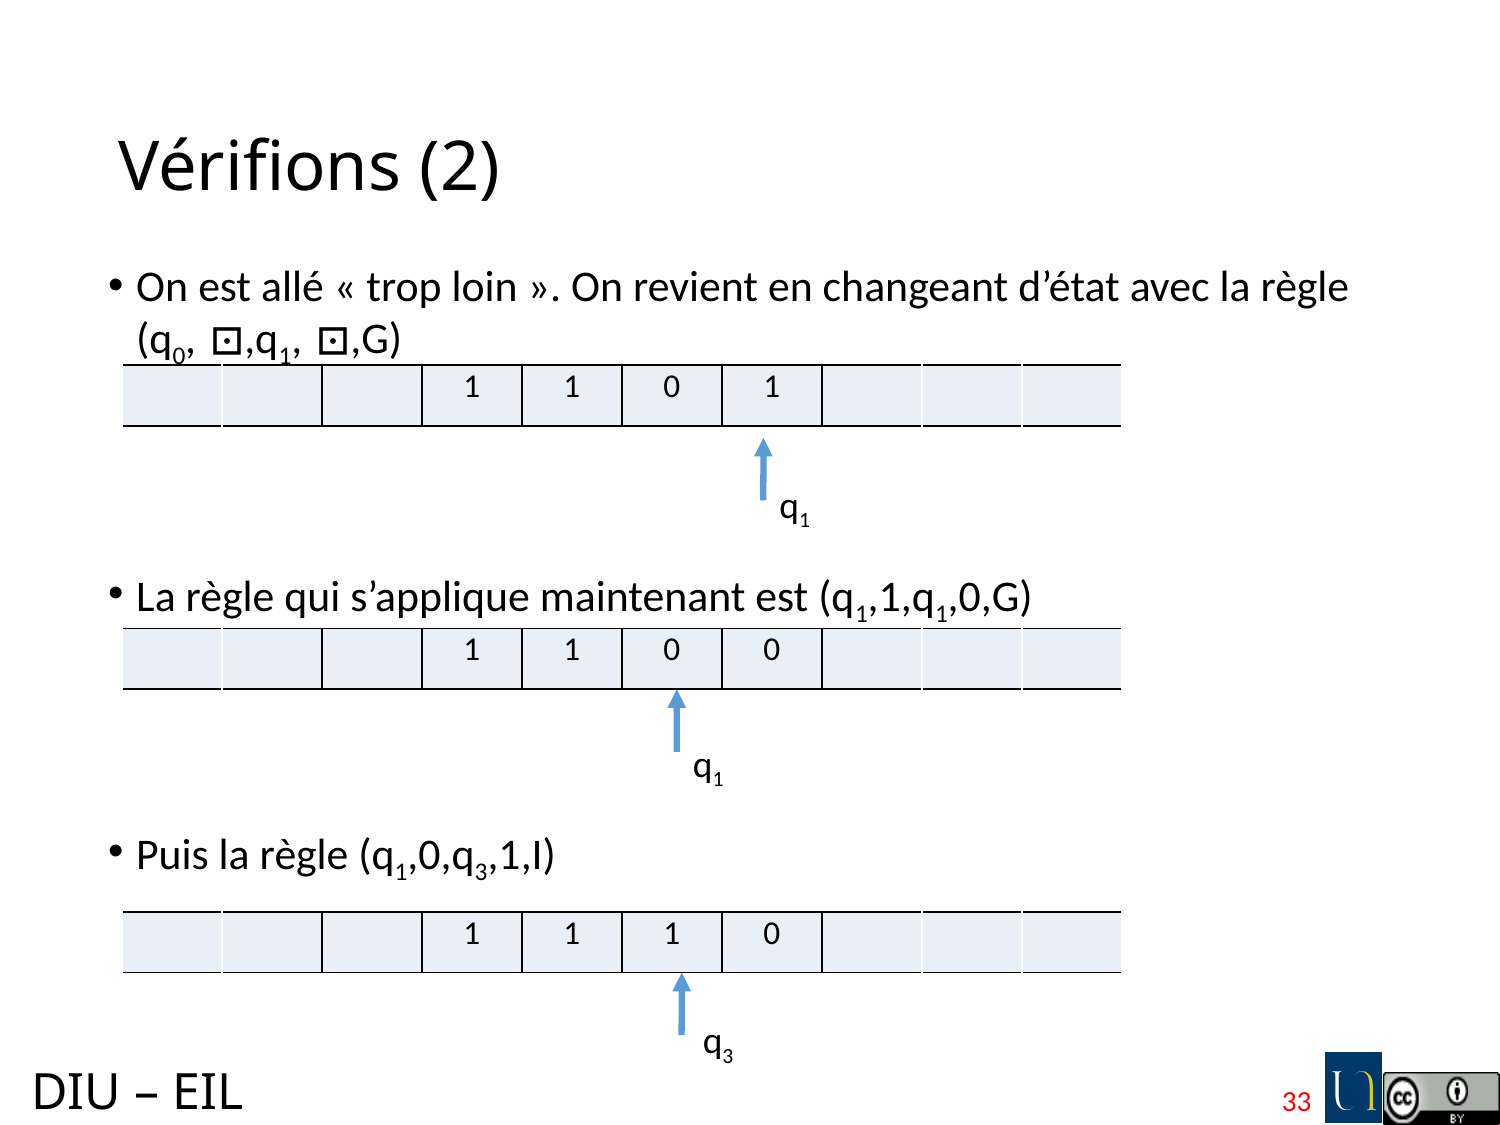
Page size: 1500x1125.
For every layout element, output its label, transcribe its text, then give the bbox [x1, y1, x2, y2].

table_header [923, 913, 1021, 972]
table_header 0 [723, 913, 821, 972]
table_header [823, 629, 921, 688]
table_header [1023, 366, 1121, 425]
text_box q1 [678, 732, 739, 799]
table_header [923, 366, 1021, 425]
table_header [223, 366, 321, 425]
table_header [123, 913, 221, 972]
table_header [323, 629, 421, 688]
slide_number <numéro> [1240, 1070, 1327, 1125]
table_header [323, 913, 421, 972]
table_header [1023, 913, 1121, 972]
picture [1325, 1052, 1382, 1123]
table_header 1 [723, 366, 821, 425]
table_header [123, 629, 221, 688]
picture [1383, 1072, 1500, 1125]
title Vérifions (2) [103, 59, 1397, 278]
list On est allé « trop loin ». On revient en changeant d’état avec la règle (q0, ⊡,q1, ⊡,G) La règle qui s’applique maintenant est (q1,1,q1,0,G) Puis la règle (q1,0,q3,1,I) [93, 255, 1387, 970]
table_header 1 [623, 913, 721, 972]
table_header [123, 366, 221, 425]
table_header [223, 913, 321, 972]
table_header [823, 913, 921, 972]
table_header 1 [423, 913, 521, 972]
table_header 0 [723, 629, 821, 688]
table_header 0 [623, 629, 721, 688]
text_box q3 [688, 1009, 749, 1076]
table_header [823, 366, 921, 425]
table_header [223, 629, 321, 688]
table_header 1 [523, 913, 621, 972]
table_header 0 [623, 366, 721, 425]
table_header [923, 629, 1021, 688]
table_header [1023, 629, 1121, 688]
table_header 1 [423, 629, 521, 688]
table_header 1 [423, 366, 521, 425]
table_header [323, 366, 421, 425]
table_header 1 [523, 366, 621, 425]
text_box q1 [764, 473, 826, 540]
table_header 1 [523, 629, 621, 688]
